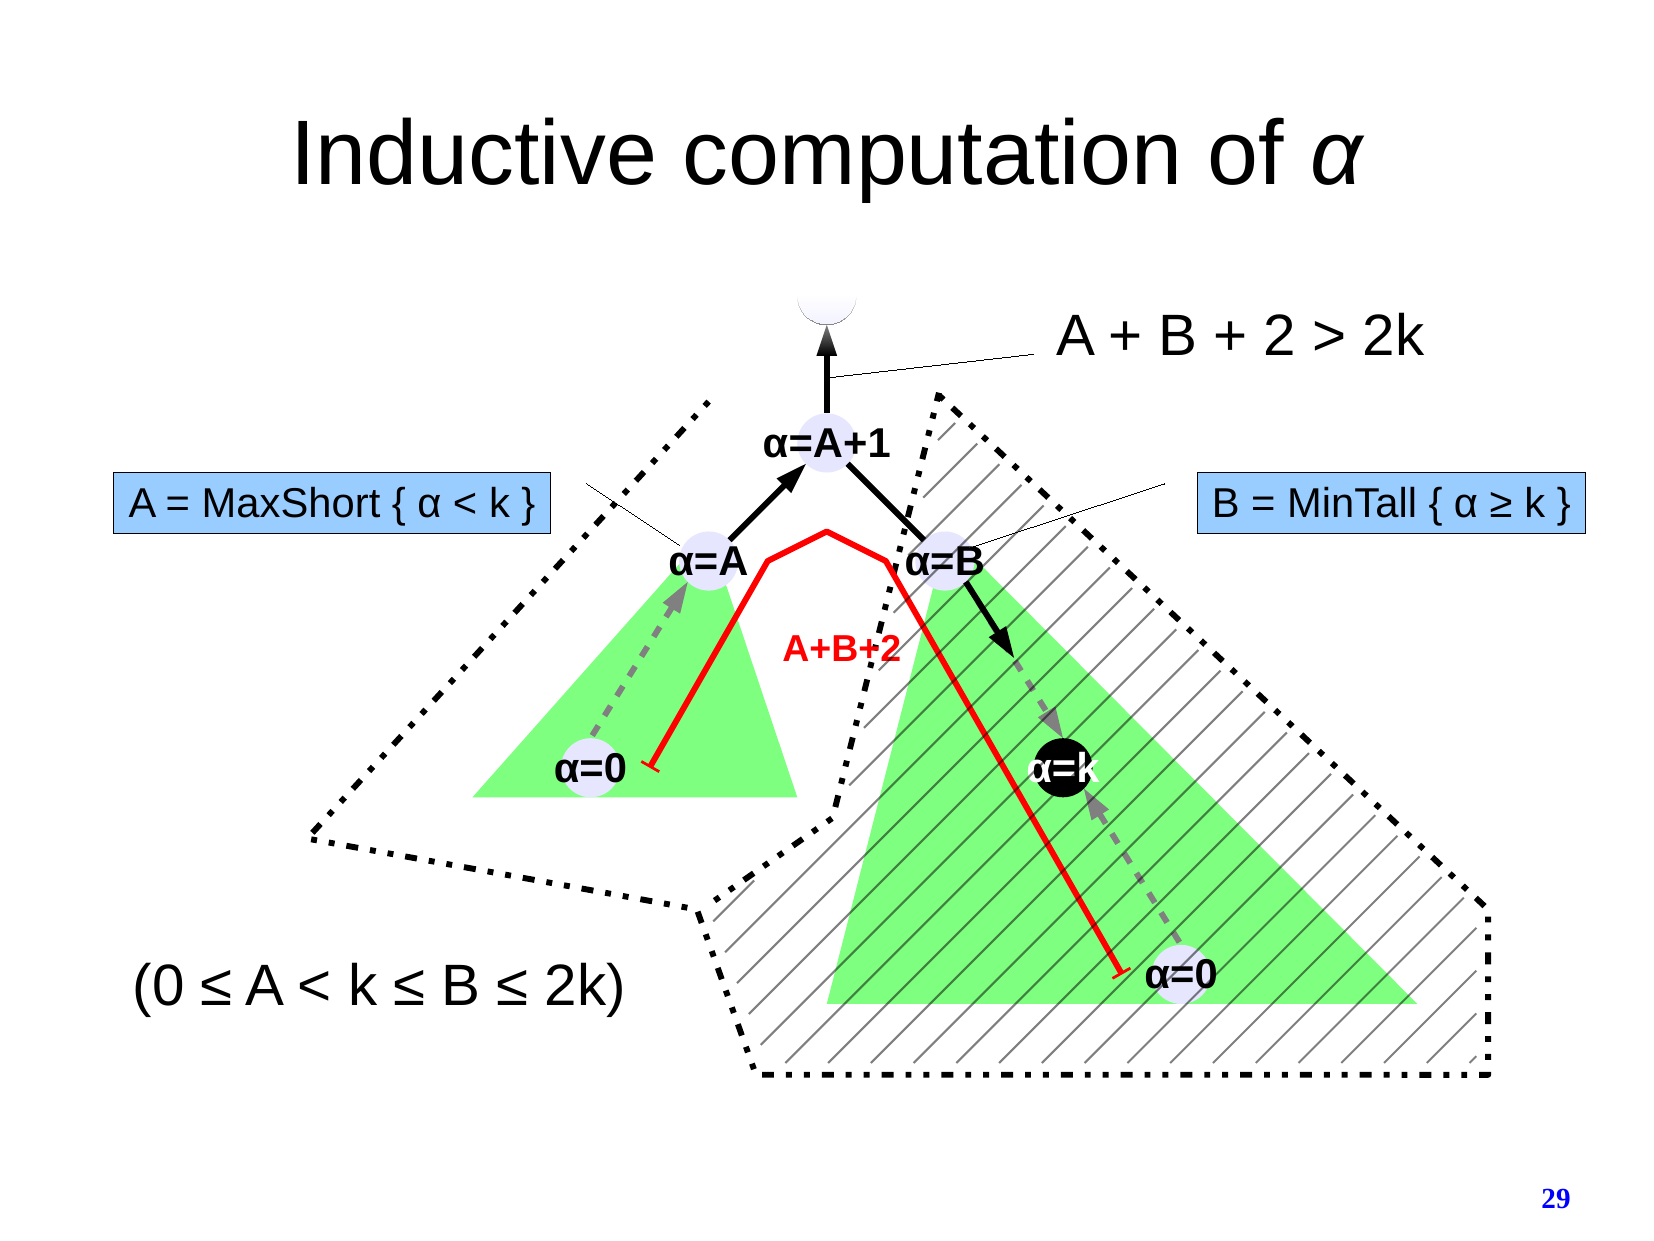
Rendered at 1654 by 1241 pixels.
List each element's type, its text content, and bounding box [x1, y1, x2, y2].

text_box [708, 413, 1477, 1063]
text_box A+B+2 [767, 620, 891, 677]
text_box [767, 236, 886, 355]
text_box α=A [729, 552, 737, 563]
title Inductive computation of α [82, 49, 1571, 257]
text_box α=A [679, 557, 684, 571]
text_box α=A [680, 531, 738, 591]
text_box B = MinTall { α ≥ k } [1197, 472, 1586, 534]
text_box A + B + 2 > 2k [1041, 295, 1440, 376]
text_box α=0 [561, 764, 569, 778]
text_box α=A+1 [797, 413, 855, 473]
text_box (0 ≤ A < k ≤ B ≤ 2k) [118, 944, 642, 1025]
text_box α=0 [562, 738, 617, 798]
text_box [472, 572, 798, 798]
text_box A = MaxShort { α < k } [114, 472, 551, 534]
text_box α=0 [610, 757, 619, 778]
